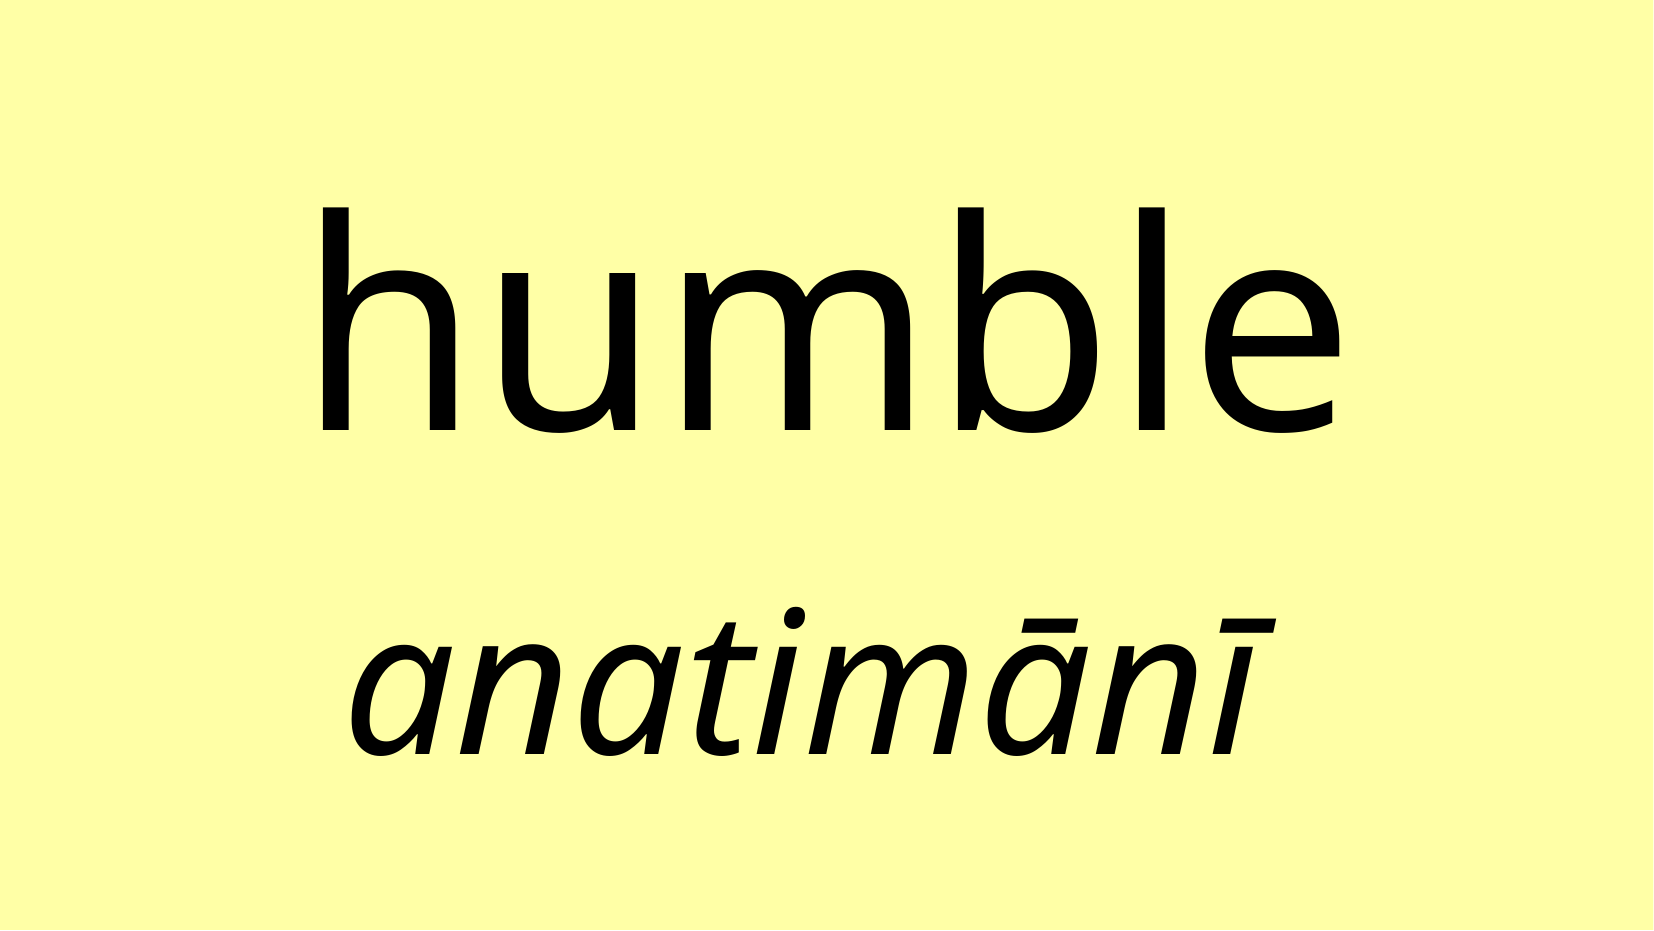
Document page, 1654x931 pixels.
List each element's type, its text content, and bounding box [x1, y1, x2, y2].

text_box humble anatimānī [168, 149, 1486, 781]
